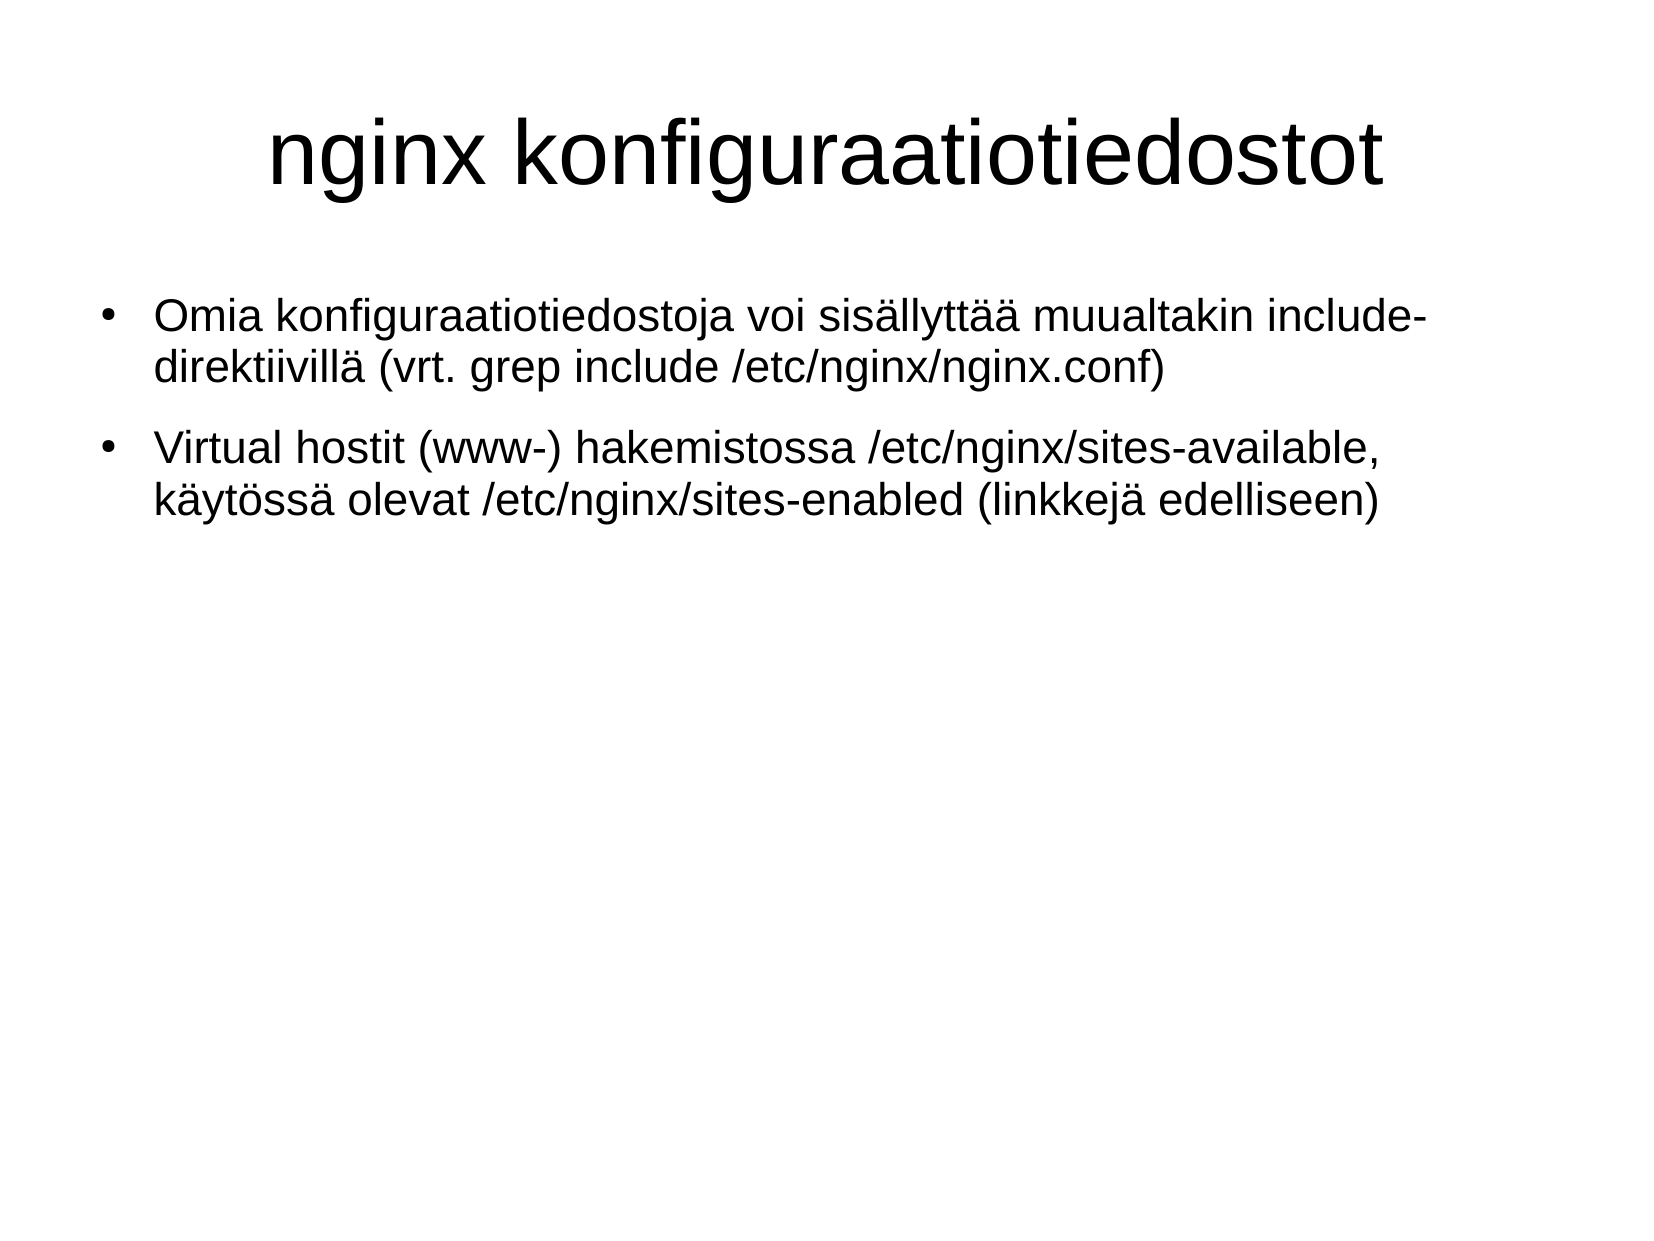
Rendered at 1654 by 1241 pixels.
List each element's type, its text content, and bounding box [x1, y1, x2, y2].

list Omia konfiguraatiotiedostoja voi sisällyttää muualtakin include-direktiivillä (vrt. grep include /etc/nginx/nginx.conf) Virtual hostit (www-) hakemistossa /etc/nginx/sites-available, käytössä olevat /etc/nginx/sites-enabled (linkkejä edelliseen) [82, 290, 1571, 1010]
title nginx konfiguraatiotiedostot [82, 49, 1571, 257]
